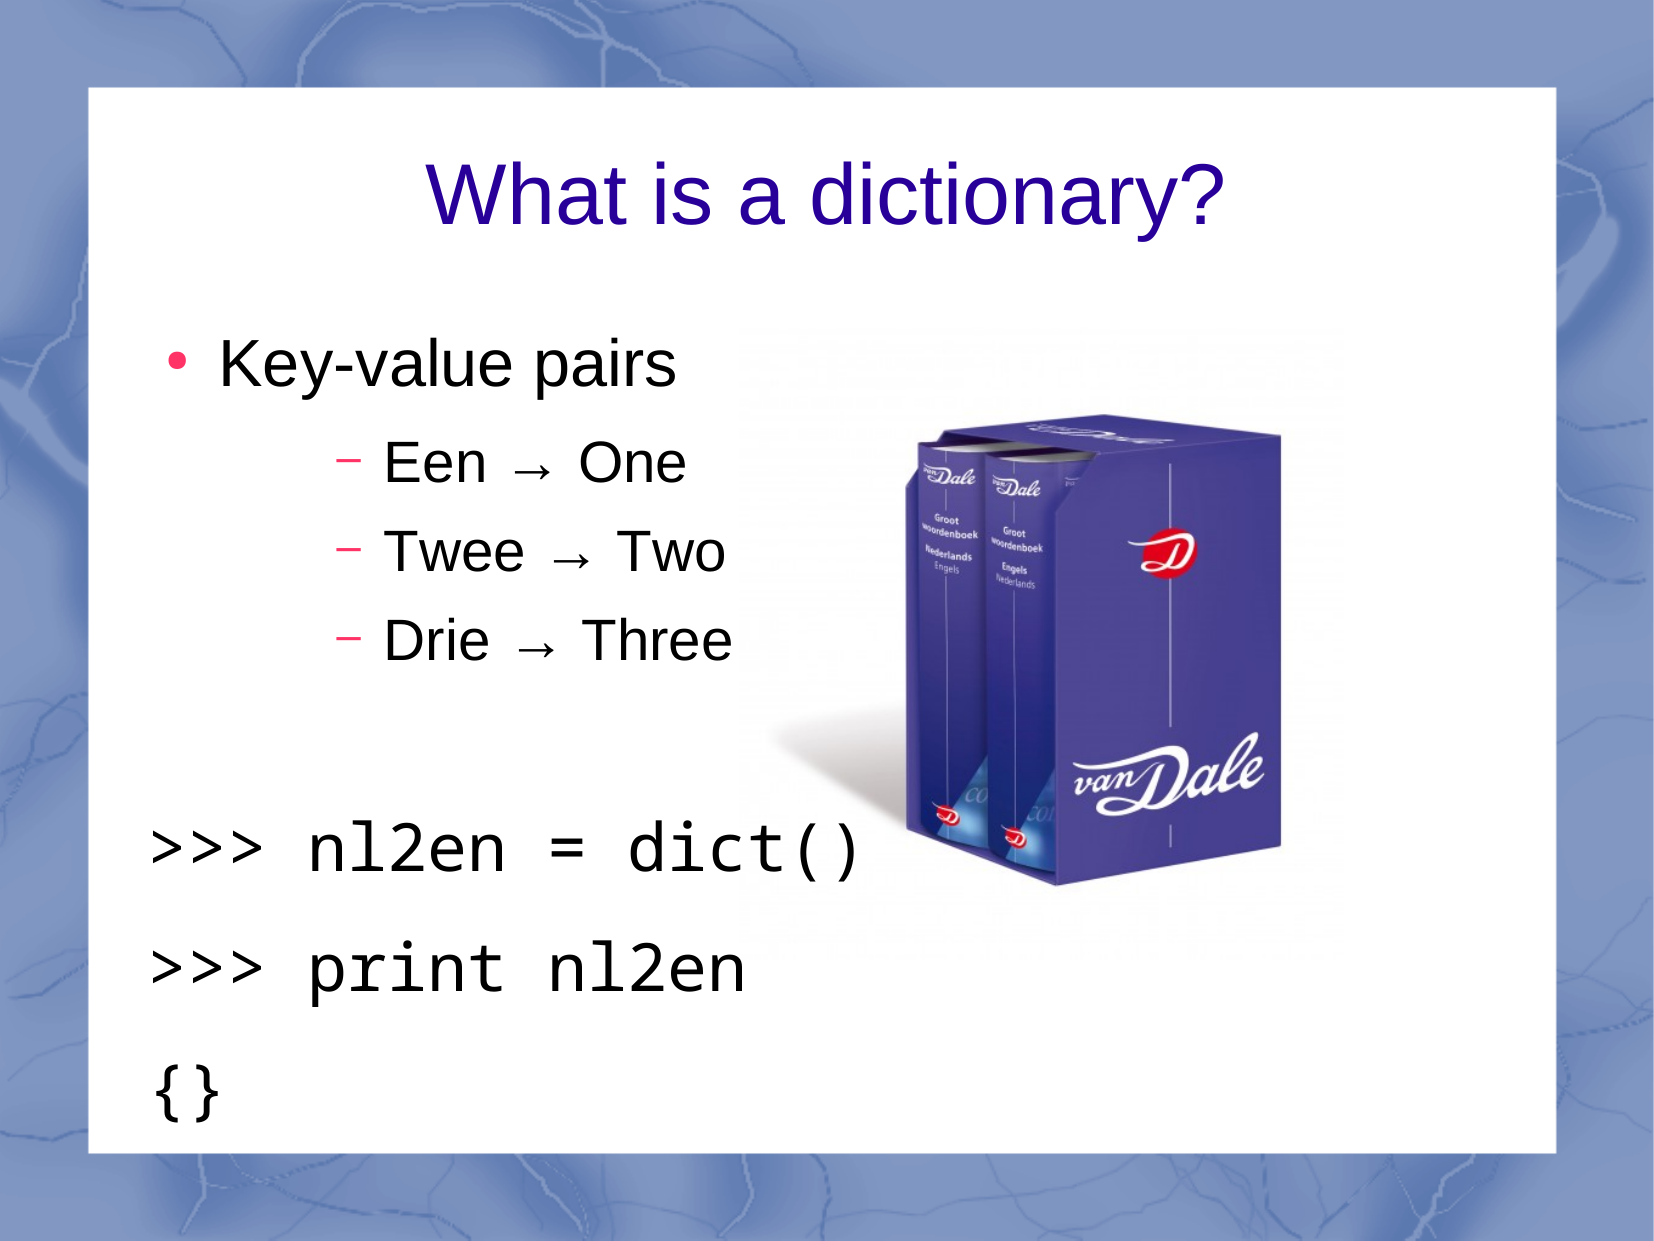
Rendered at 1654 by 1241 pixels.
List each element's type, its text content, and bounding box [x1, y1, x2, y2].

title What is a dictionary? [118, 90, 1536, 298]
picture [0, 0, 1654, 1241]
list Key-value pairs Een → One Twee → Two Drie → Three >>> nl2en = dict() >>> print nl2en {} [147, 325, 1506, 1092]
